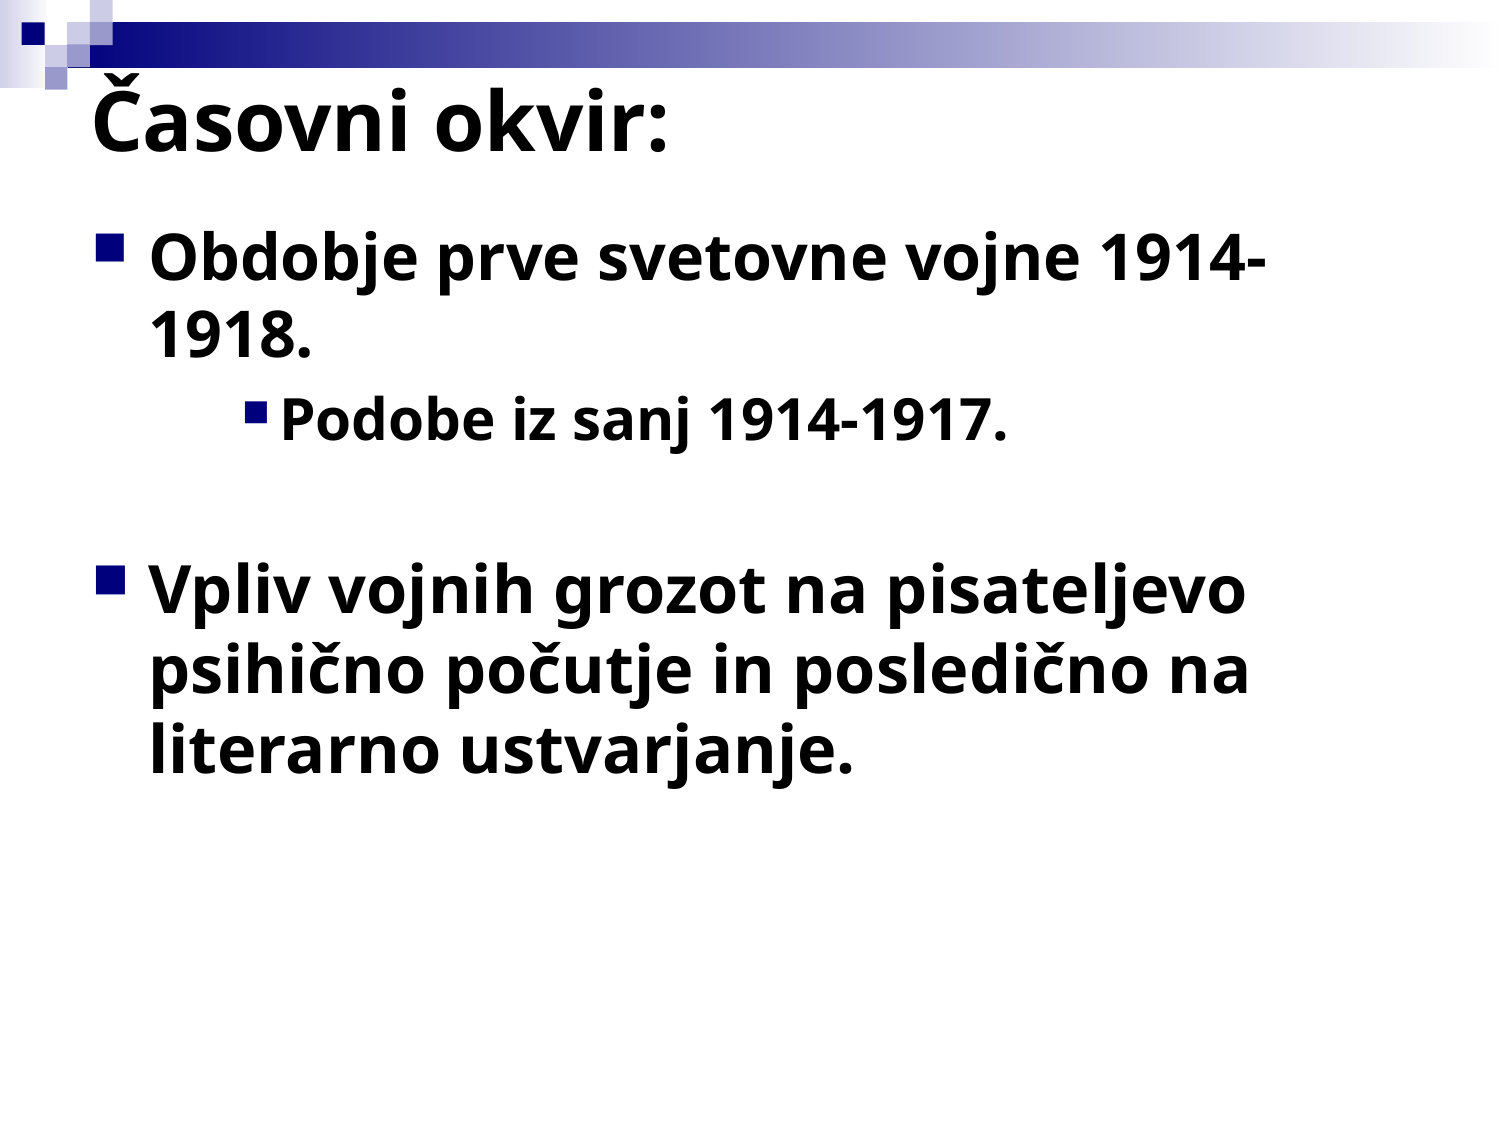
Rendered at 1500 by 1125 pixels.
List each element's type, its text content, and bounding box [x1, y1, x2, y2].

title Časovni okvir: [75, 75, 1425, 161]
list Obdobje prve svetovne vojne 1914-1918. Podobe iz sanj 1914-1917. Vpliv vojnih grozot na pisateljevo psihično počutje in posledično na literarno ustvarjanje. [76, 208, 1427, 1059]
